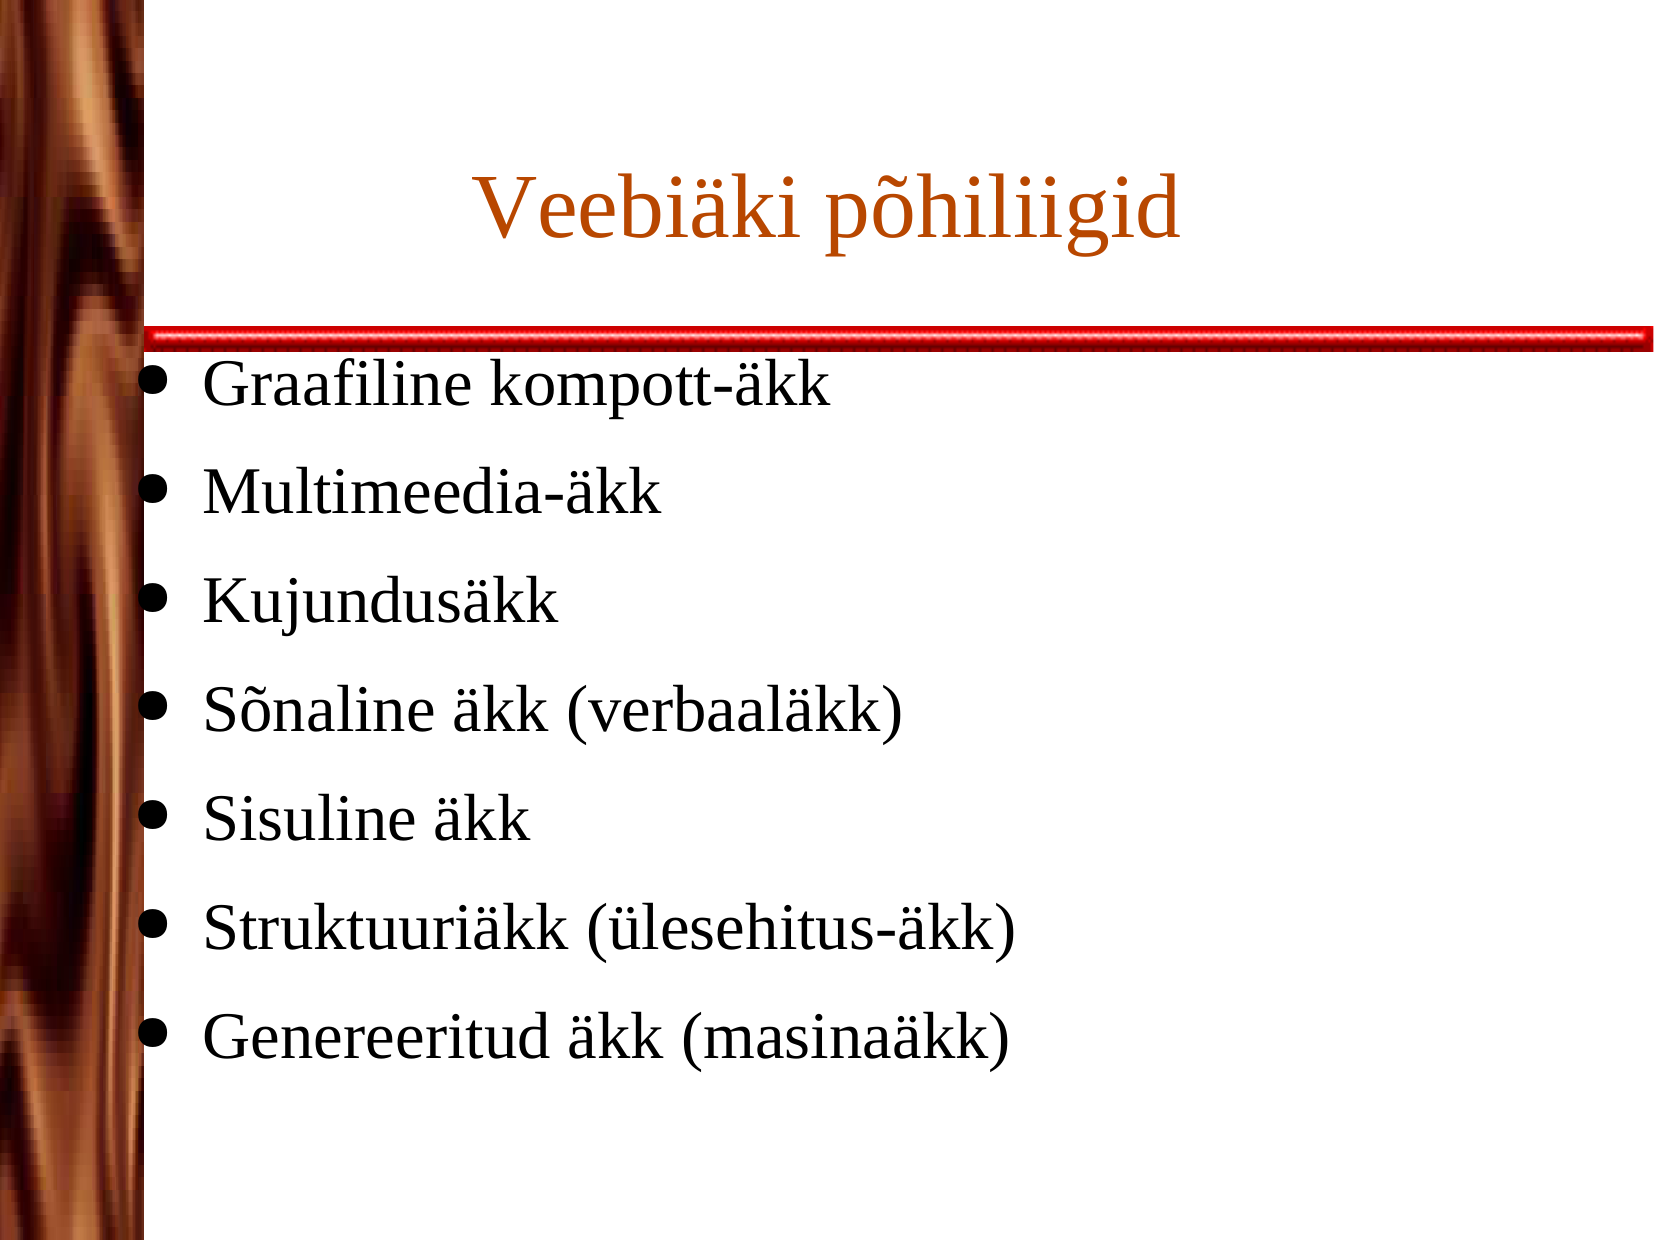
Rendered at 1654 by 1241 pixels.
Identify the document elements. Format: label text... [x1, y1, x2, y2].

list Graafiline kompott-äkk Multimeedia-äkk Kujundusäkk Sõnaline äkk (verbaaläkk) Sisuline äkk Struktuuriäkk (ülesehitus-äkk) Genereeritud äkk (masinaäkk) [121, 344, 1533, 1157]
title Veebiäki põhiliigid [121, 102, 1533, 310]
picture [0, 0, 1654, 1240]
